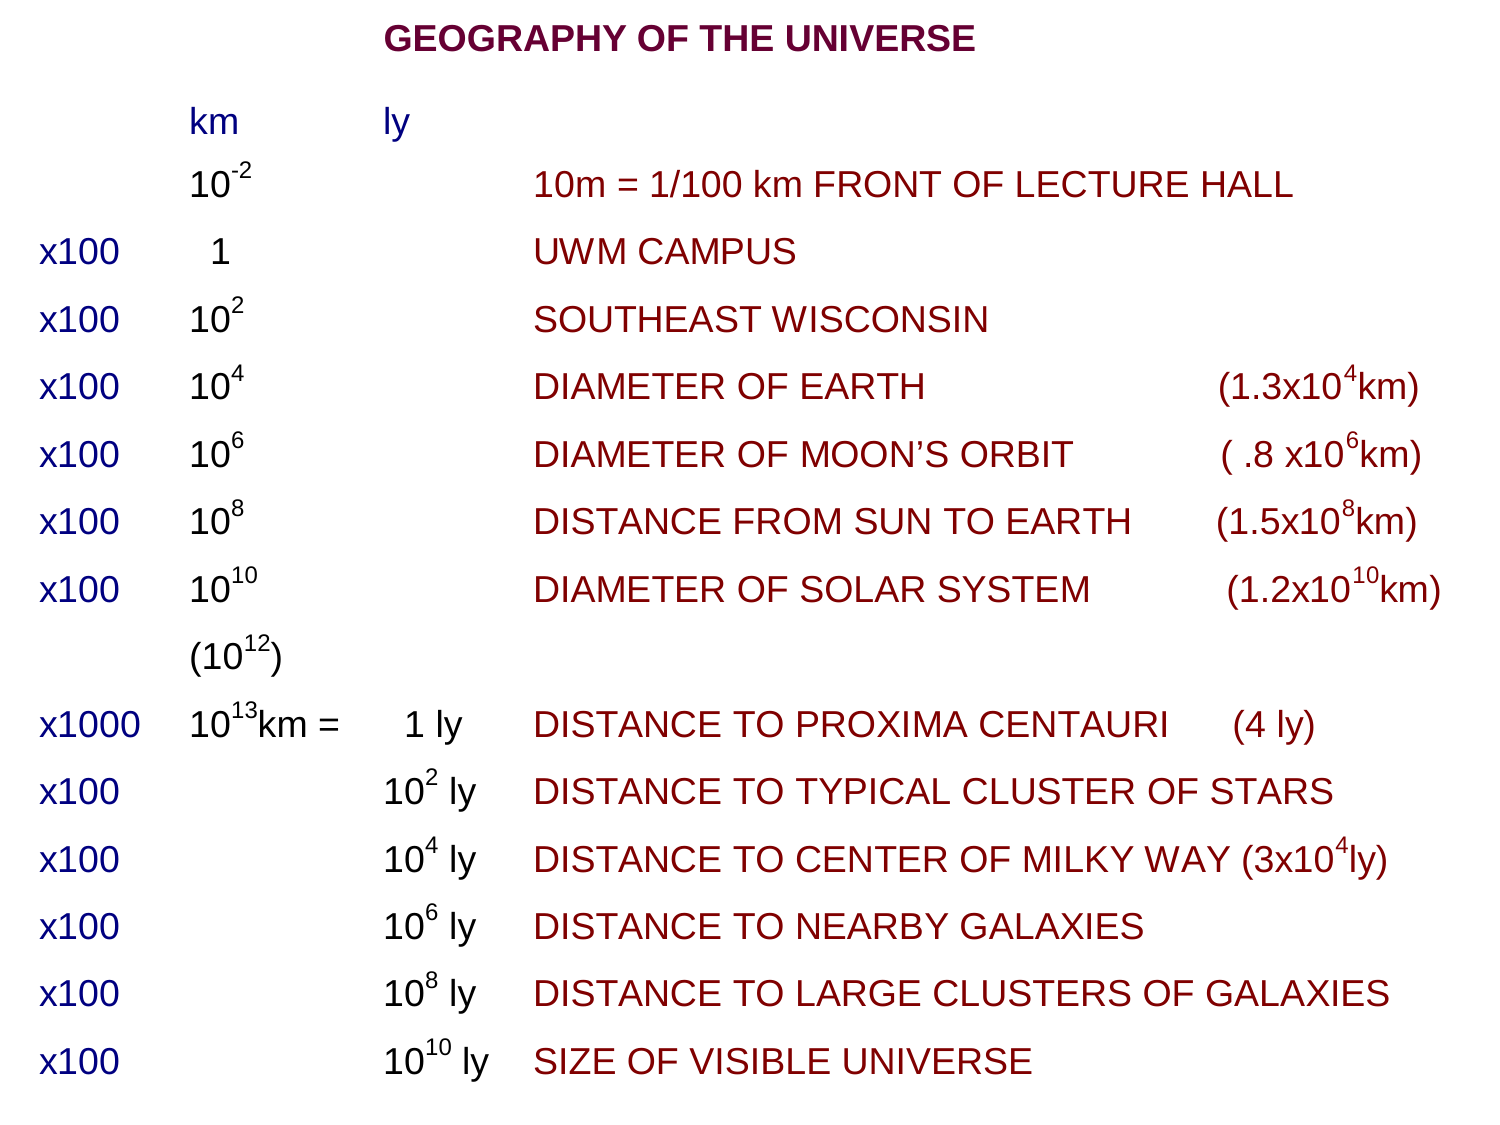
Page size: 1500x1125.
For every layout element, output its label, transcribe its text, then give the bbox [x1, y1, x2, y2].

text_box GEOGRAPHY OF THE UNIVERSE [368, 6, 1244, 67]
picture [27, 91, 1498, 1123]
